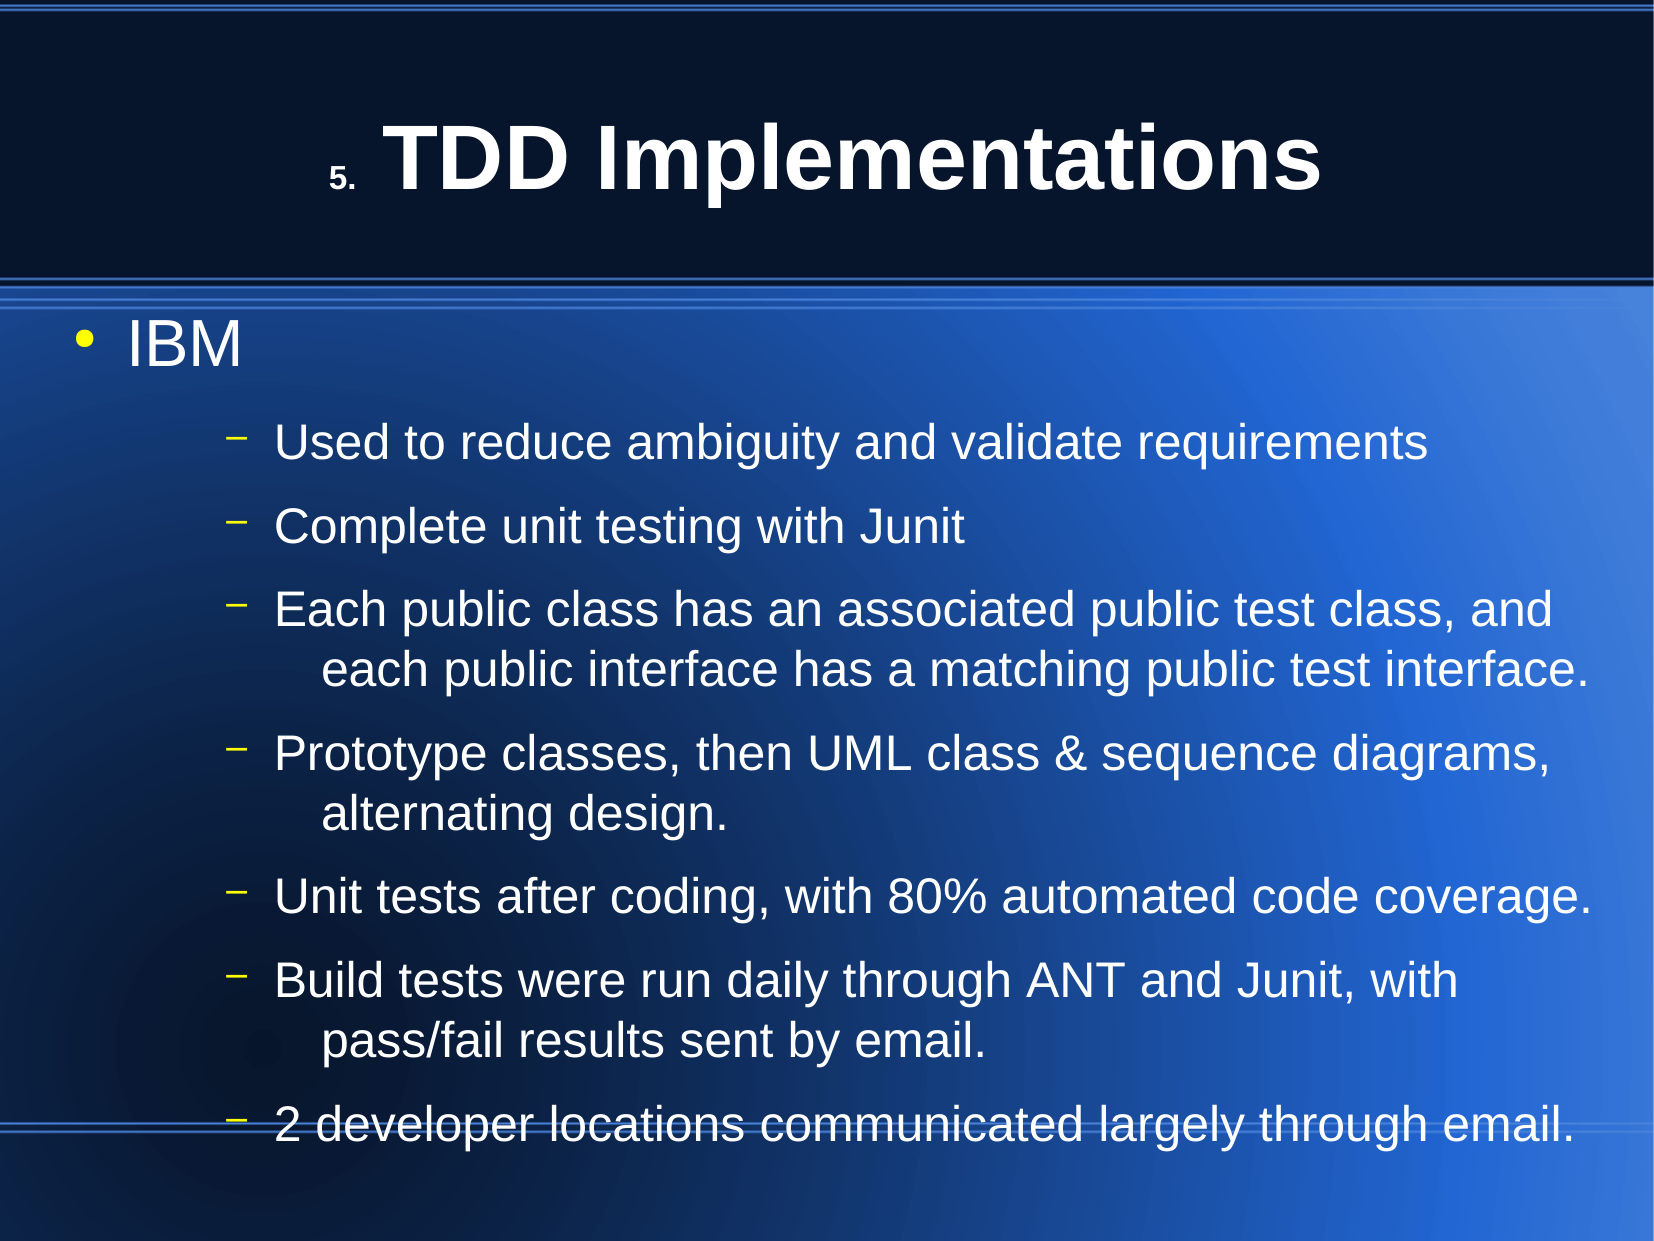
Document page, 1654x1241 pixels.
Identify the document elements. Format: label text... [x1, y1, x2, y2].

title 5. TDD Implementations [82, 56, 1571, 250]
list IBM Used to reduce ambiguity and validate requirements Complete unit testing with Junit Each public class has an associated public test class, and each public interface has a matching public test interface. Prototype classes, then UML class & sequence diagrams, alternating design. Unit tests after coding, with 80% automated code coverage. Build tests were run daily through ANT and Junit, with pass/fail results sent by email. 2 developer locations communicated largely through email. [37, 300, 1613, 1104]
